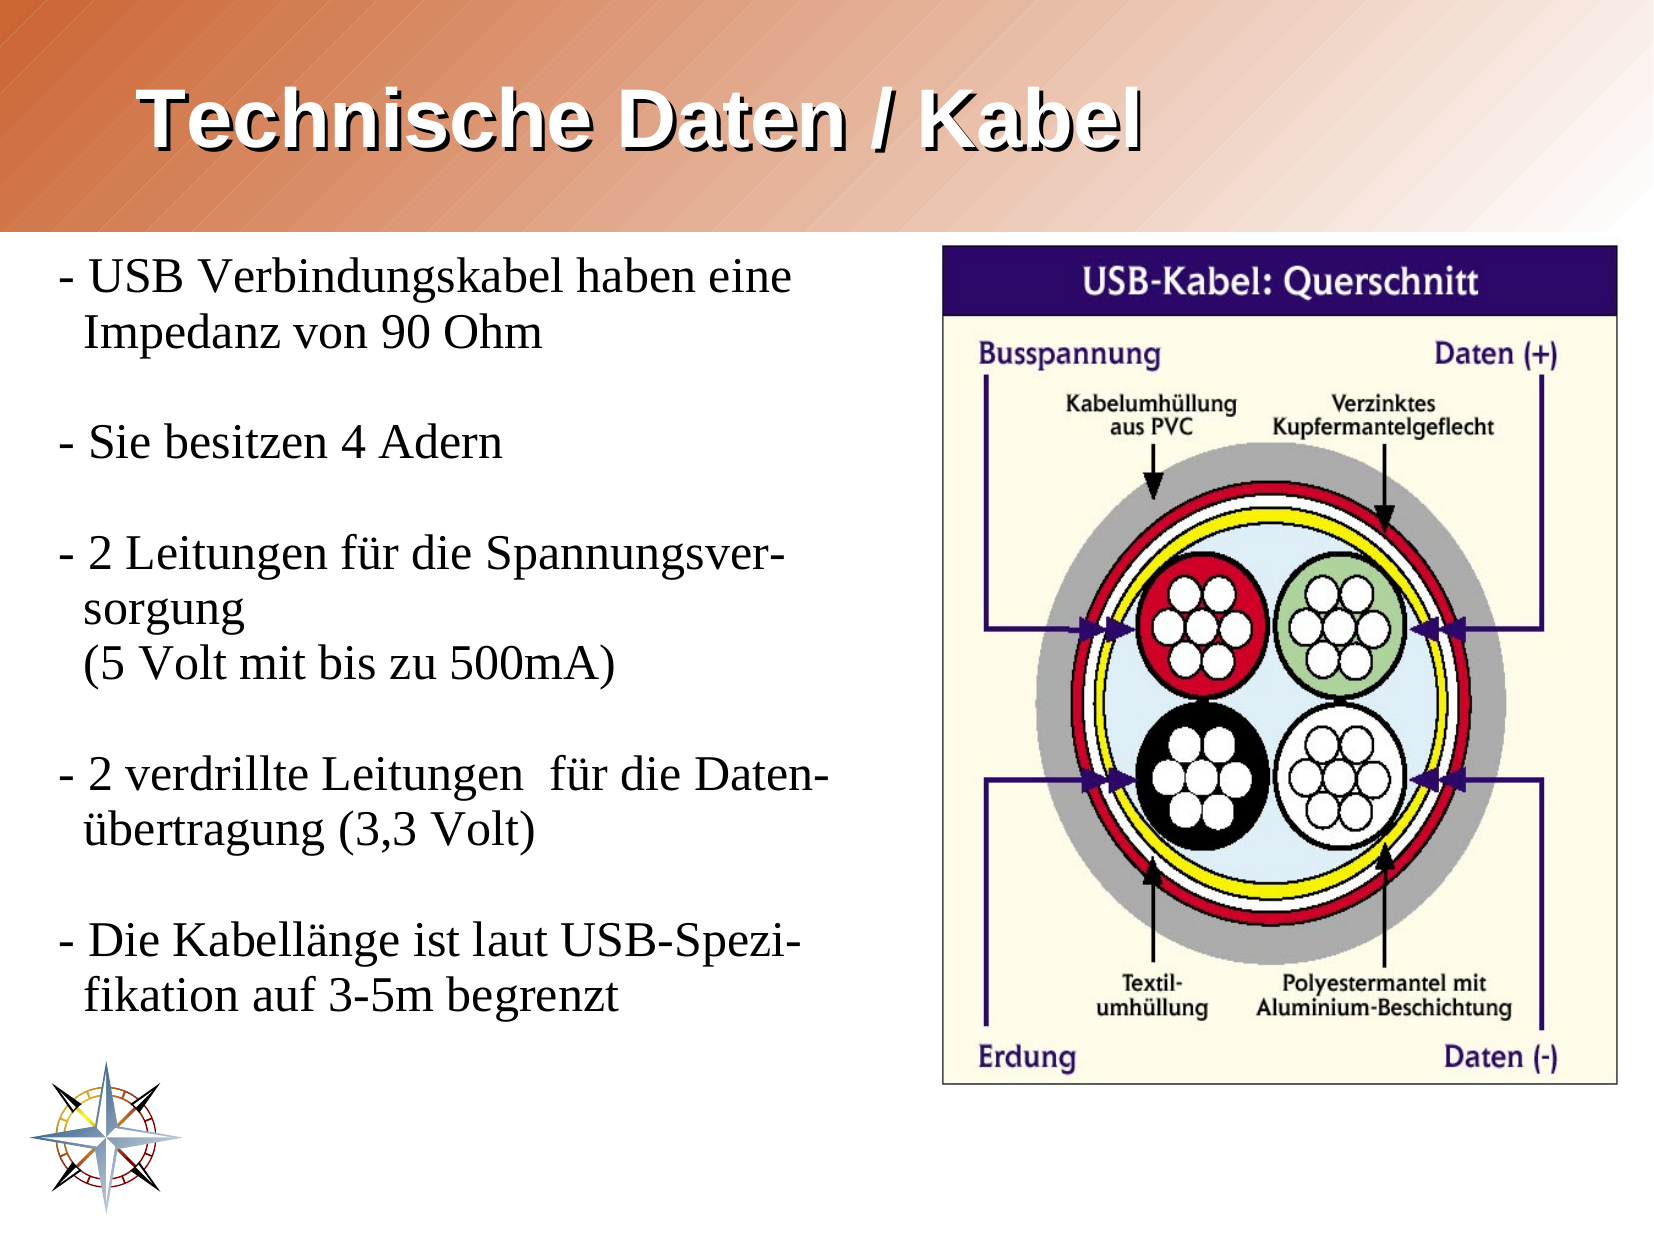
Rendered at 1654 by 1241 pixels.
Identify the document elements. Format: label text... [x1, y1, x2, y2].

picture [935, 236, 1625, 1093]
title Technische Daten / Kabel [135, 0, 1511, 238]
text_box - USB Verbindungskabel haben eine Impedanz von 90 Ohm - Sie besitzen 4 Adern - 2 Leitungen für die Spannungsver- sorgung (5 Volt mit bis zu 500mA) - 2 verdrillte Leitungen für die Daten- übertragung (3,3 Volt) - Die Kabellänge ist laut USB-Spezi- fikation auf 3-5m begrenzt [59, 248, 886, 1149]
